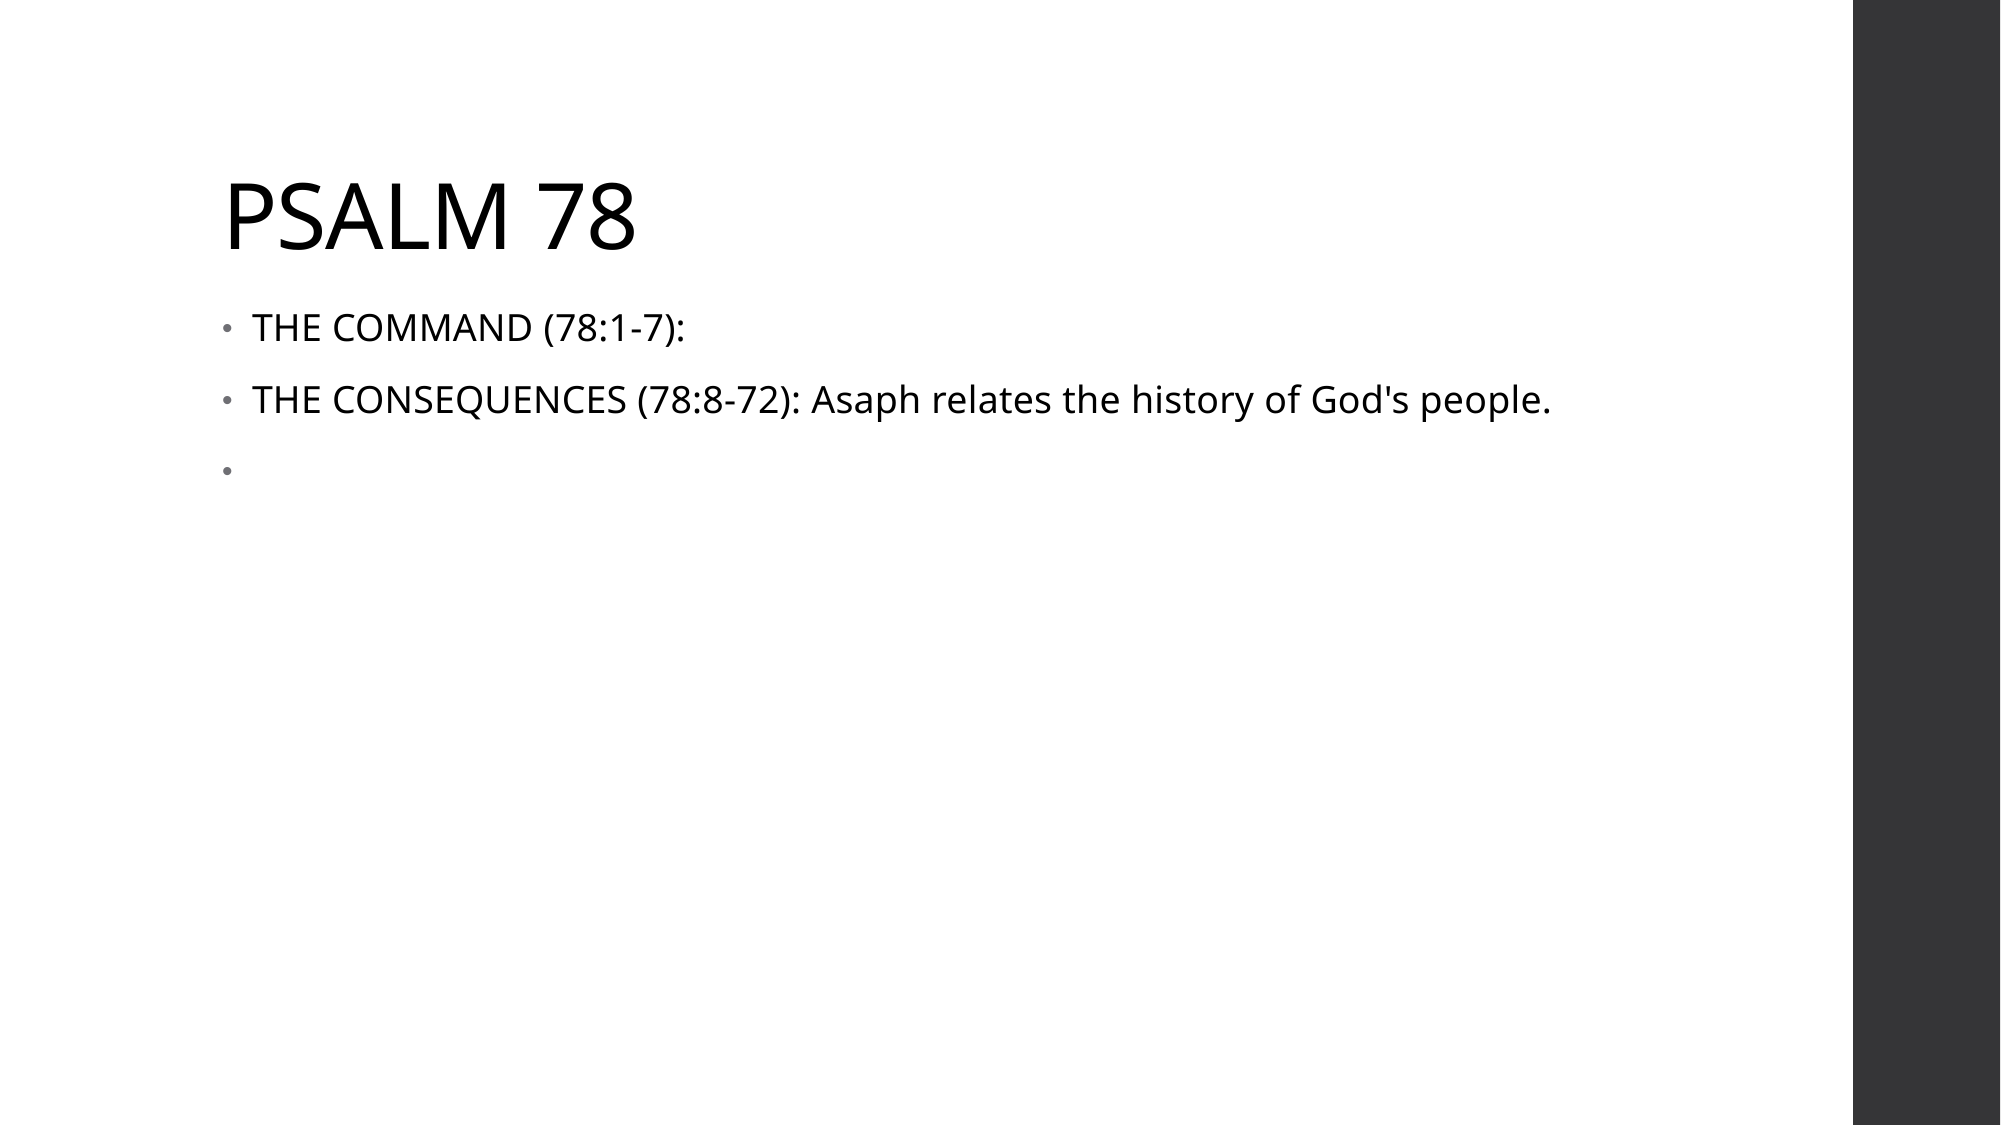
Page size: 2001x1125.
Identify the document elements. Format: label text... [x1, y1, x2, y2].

list THE COMMAND (78:1-7): THE CONSEQUENCES (78:8-72): Asaph relates the history of God's people. [206, 299, 1617, 1014]
title PSALM 78 [206, 60, 1797, 278]
